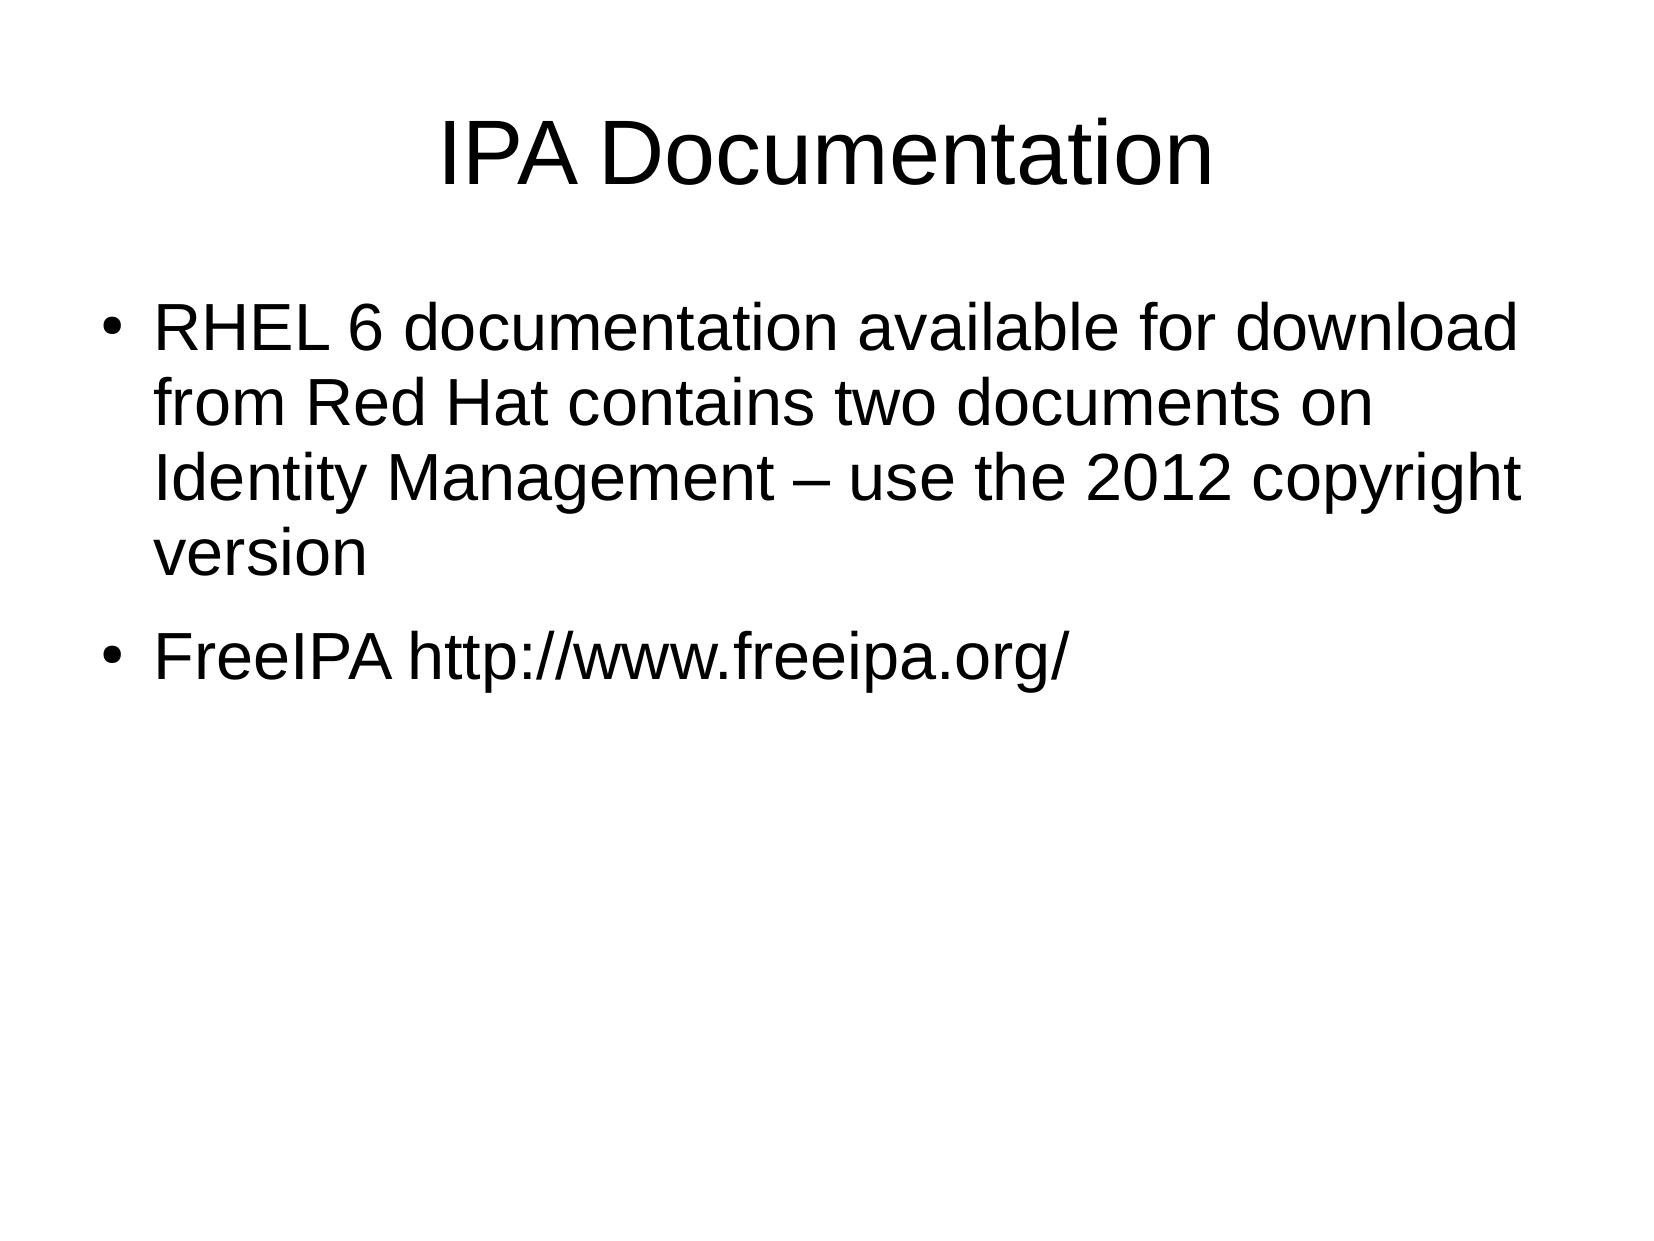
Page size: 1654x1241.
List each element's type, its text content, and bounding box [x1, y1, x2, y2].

title IPA Documentation [82, 49, 1571, 257]
list RHEL 6 documentation available for download from Red Hat contains two documents on Identity Management – use the 2012 copyright version FreeIPA http://www.freeipa.org/ [82, 290, 1571, 1010]
